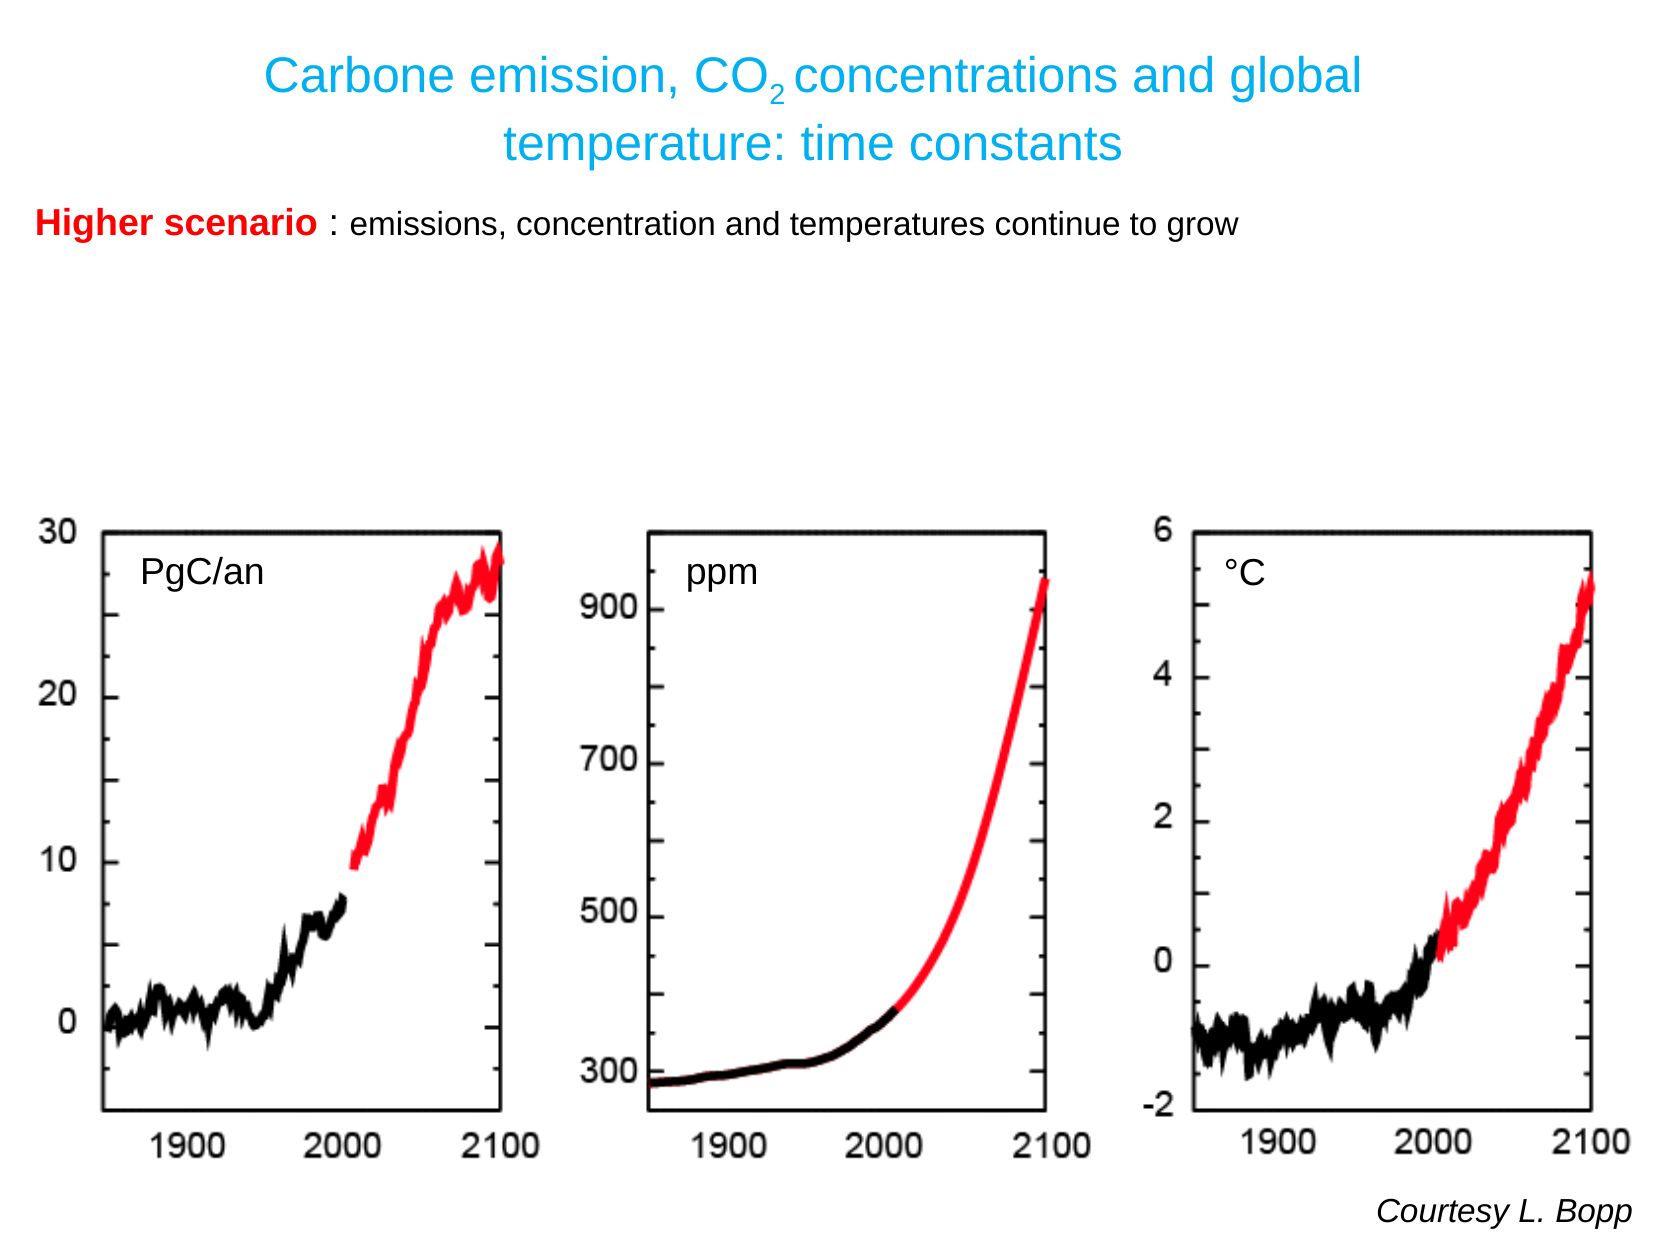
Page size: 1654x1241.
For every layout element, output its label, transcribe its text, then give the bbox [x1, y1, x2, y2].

text_box Carbone emission, CO2 concentrations and global temperature: time constants [116, 34, 1511, 191]
text_box Higher scenario : emissions, concentration and temperatures continue to grow [20, 190, 1649, 251]
picture [0, 469, 1649, 1184]
text_box °C [1209, 540, 1281, 600]
text_box ppm [671, 540, 774, 600]
text_box Courtesy L. Bopp [1131, 1181, 1648, 1237]
text_box PgC/an [125, 540, 280, 600]
